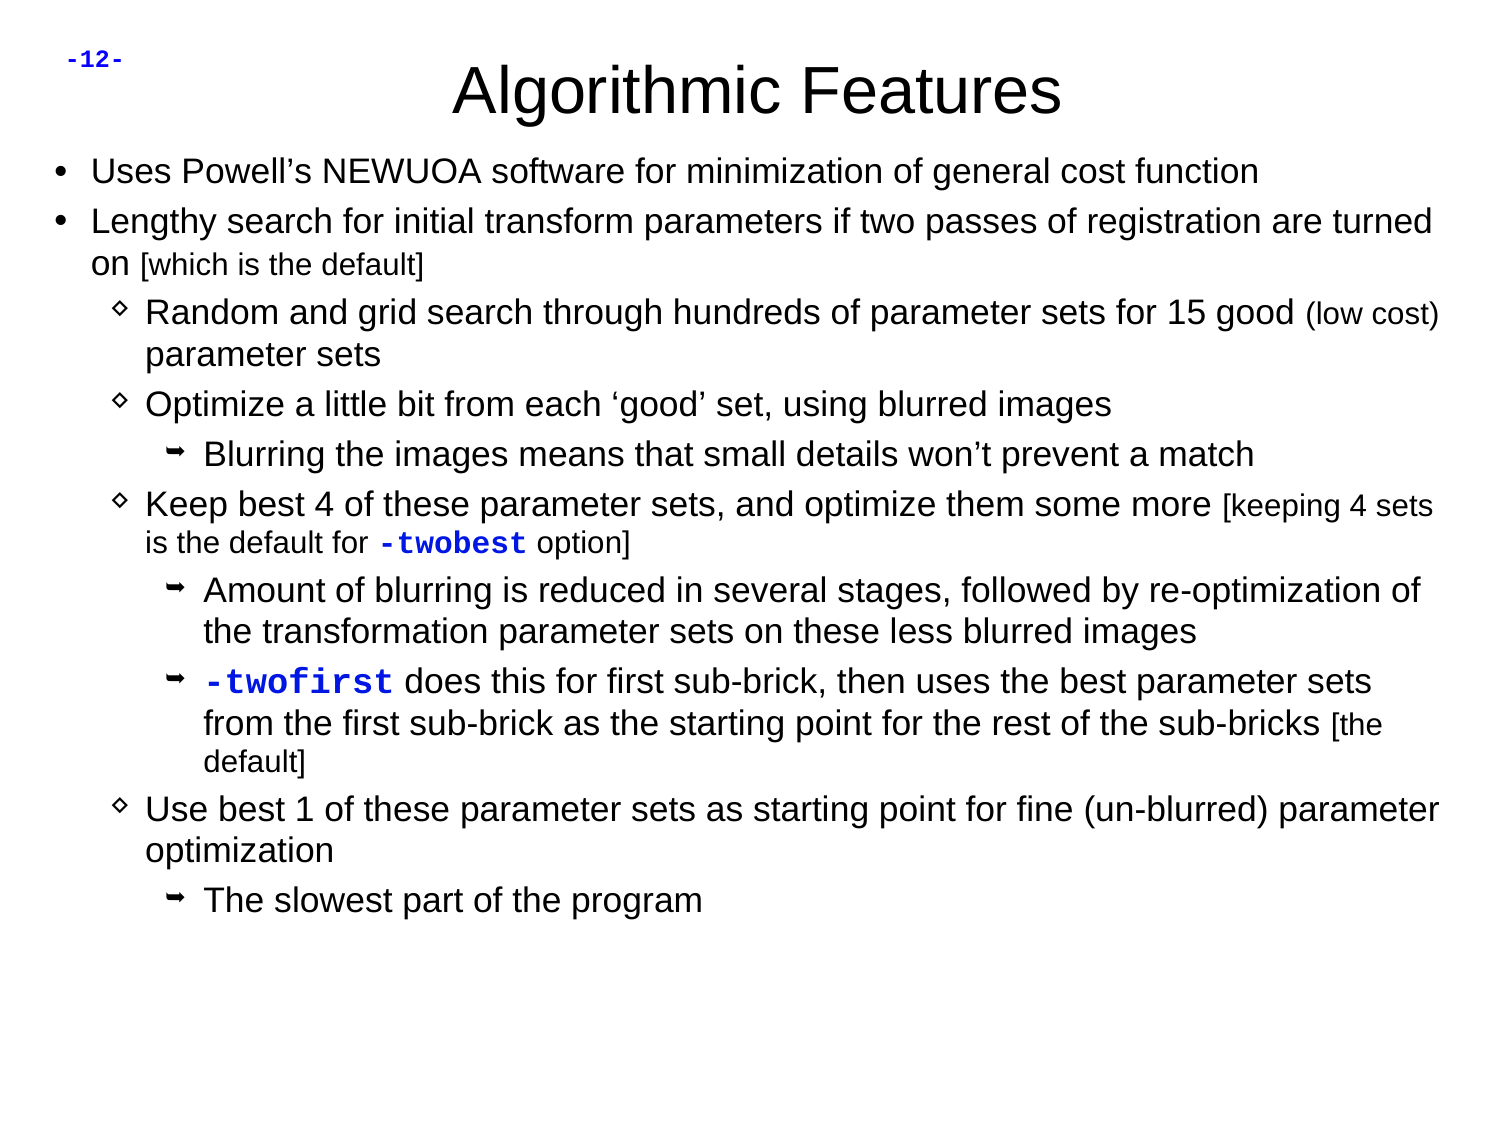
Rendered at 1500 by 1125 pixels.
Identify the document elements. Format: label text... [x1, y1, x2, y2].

text_box Uses Powell’s NEWUOA software for minimization of general cost function Lengthy search for initial transform parameters if two passes of registration are turned on [which is the default] Random and grid search through hundreds of parameter sets for 15 good (low cost) parameter sets Optimize a little bit from each ‘good’ set, using blurred images Blurring the images means that small details won’t prevent a match Keep best 4 of these parameter sets, and optimize them some more [keeping 4 sets is the default for -twobest option] Amount of blurring is reduced in several stages, followed by re-optimization of the transformation parameter sets on these less blurred images -twofirst does this for first sub-brick, then uses the best parameter sets from the first sub-brick as the starting point for the rest of the sub-bricks [the default] Use best 1 of these parameter sets as starting point for fine (un-blurred) parameter optimization The slowest part of the program [38, 143, 1457, 1082]
text_box Algorithmic Features [120, 23, 1396, 143]
